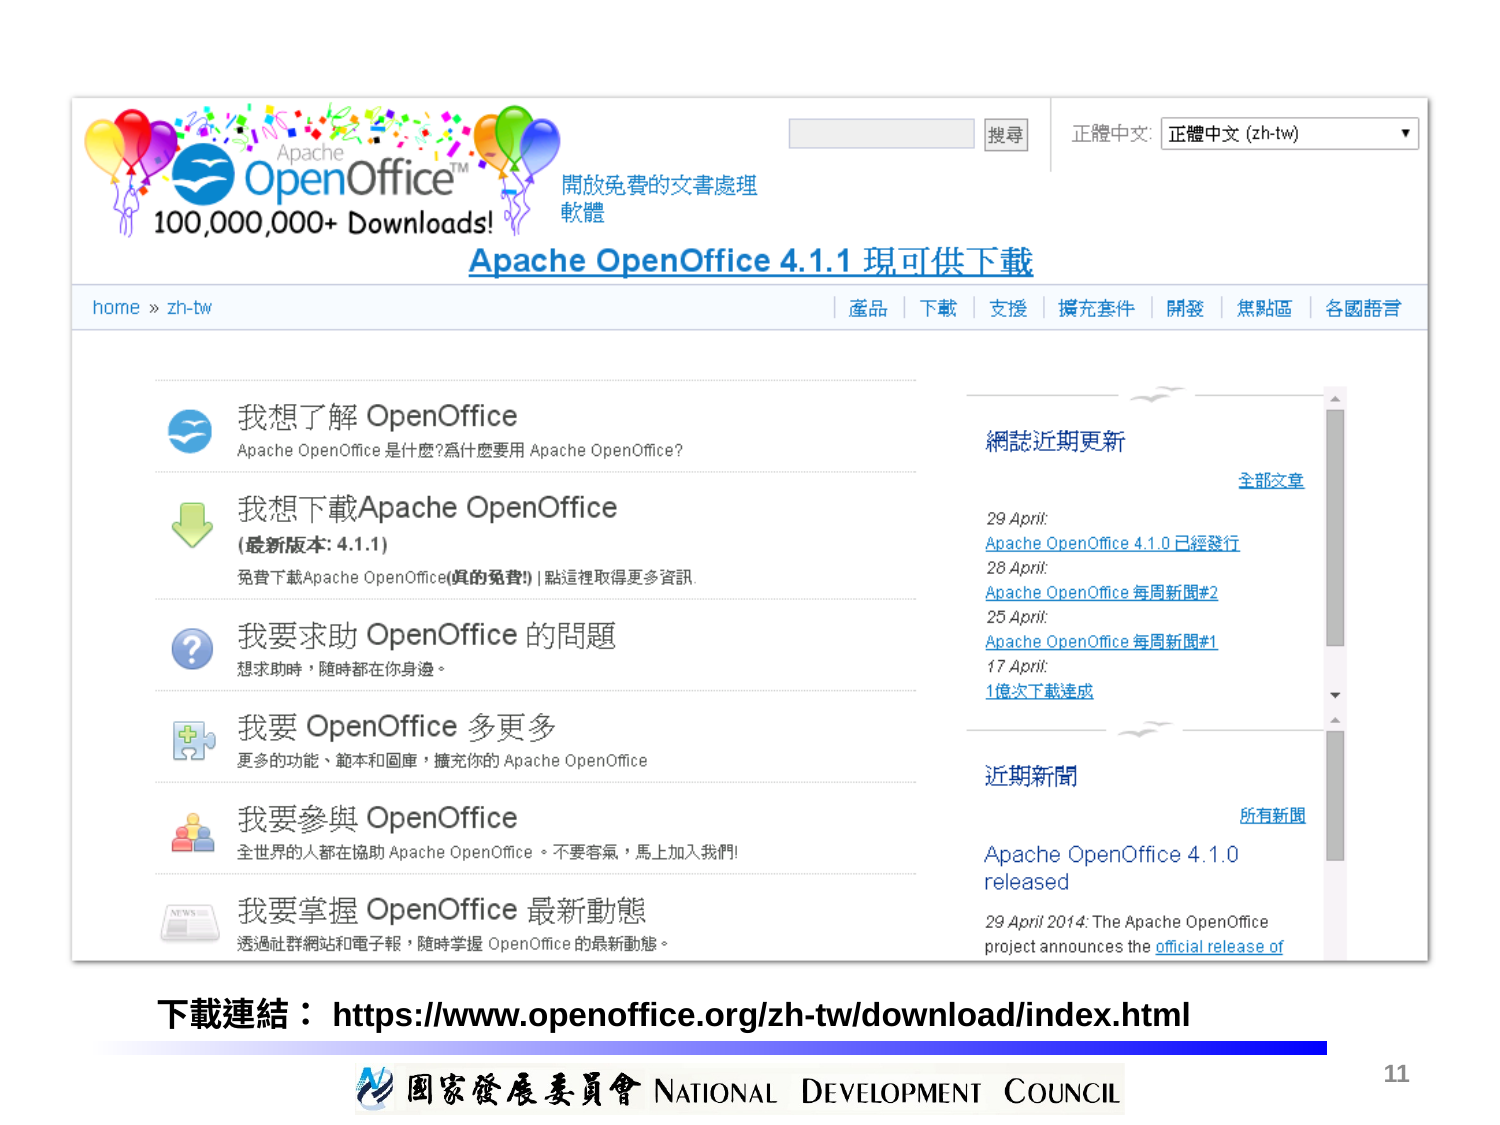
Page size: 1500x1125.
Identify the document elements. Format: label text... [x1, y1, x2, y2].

text_box 下載連結：https://www.openoffice.org/zh-tw/download/index.html [141, 980, 1359, 1040]
picture [355, 1063, 1125, 1115]
picture [64, 90, 1436, 969]
